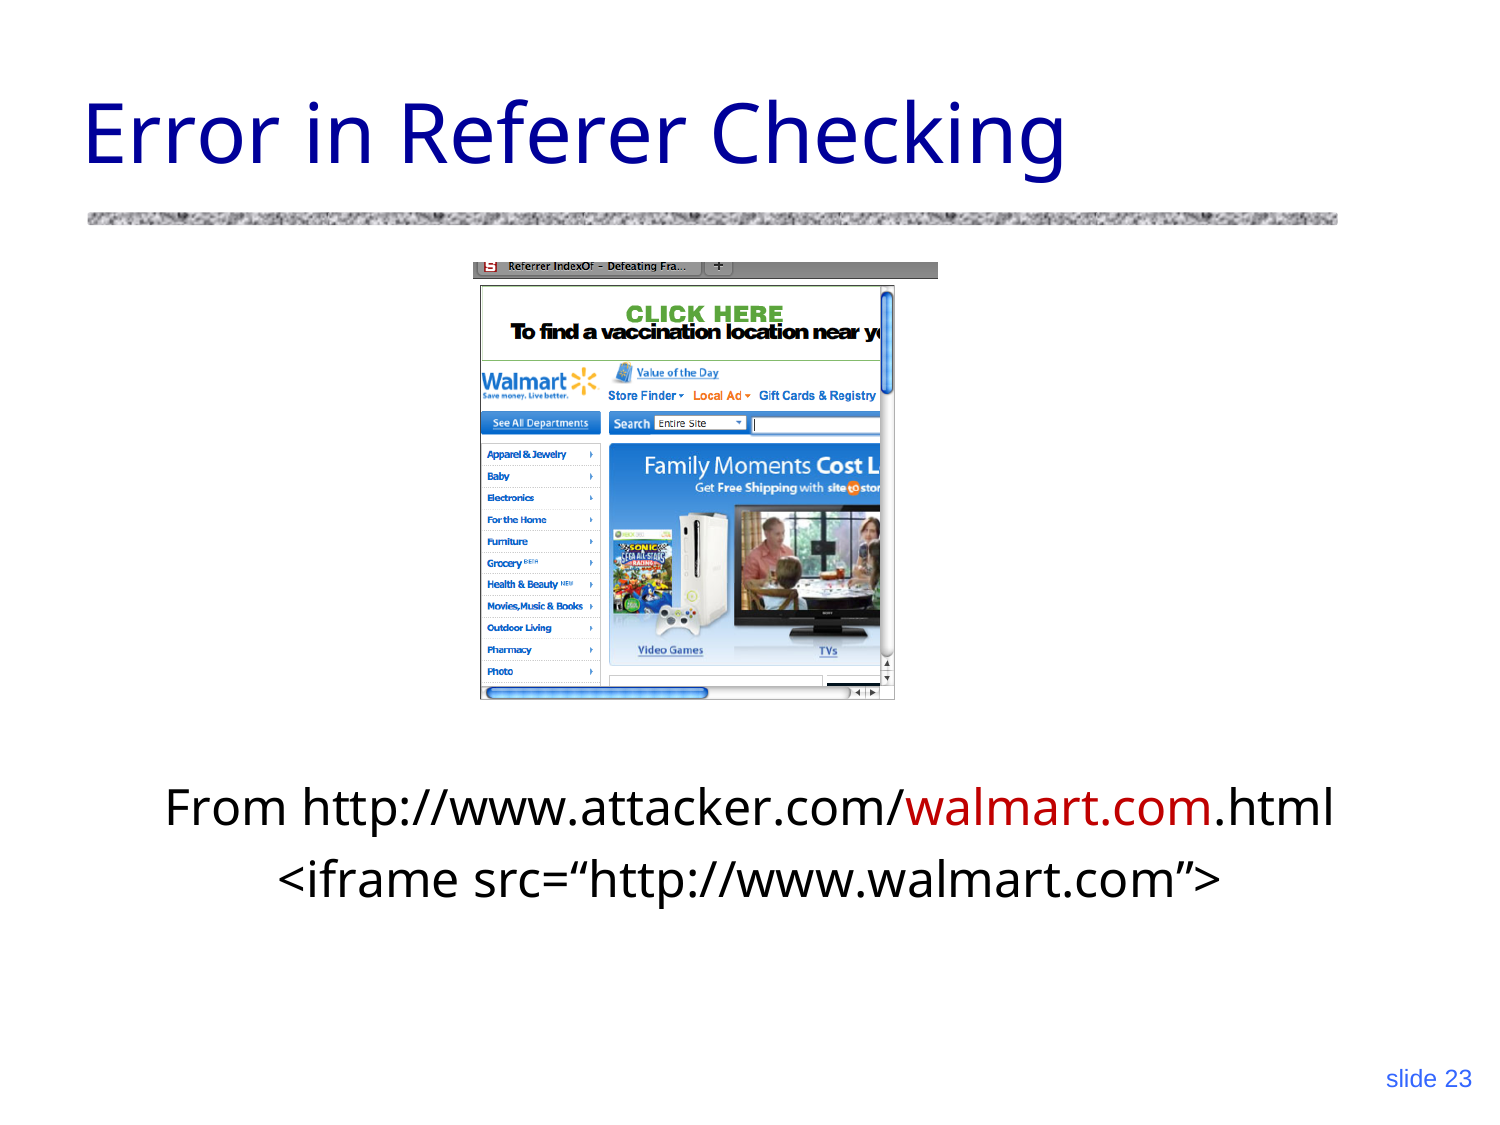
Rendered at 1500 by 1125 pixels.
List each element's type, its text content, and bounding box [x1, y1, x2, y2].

text_box From http://www.attacker.com/walmart.com.html <iframe src=“http://www.walmart.com”> [75, 262, 1426, 963]
picture [87, 212, 1338, 226]
text_box Error in Referer Checking [66, 37, 1342, 188]
text_box slide <number> [1174, 1025, 1488, 1101]
picture [473, 262, 938, 738]
